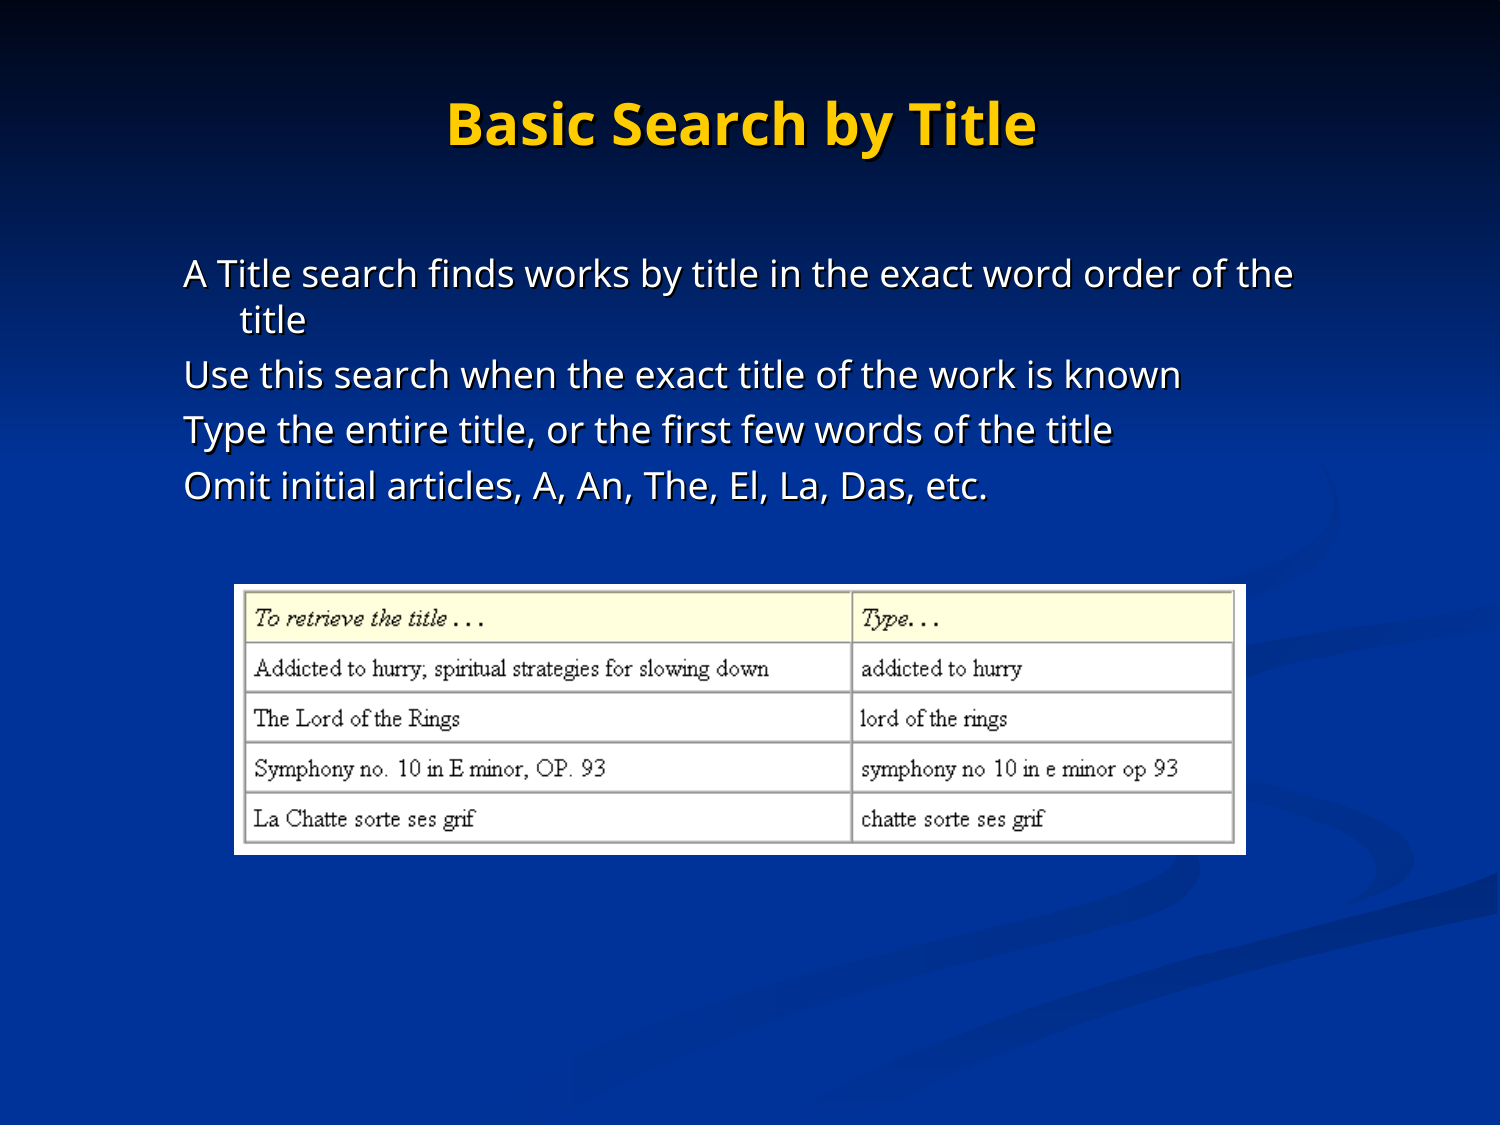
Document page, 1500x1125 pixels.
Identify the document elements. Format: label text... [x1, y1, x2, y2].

list A Title search finds works by title in the exact word order of the title Use this search when the exact title of the work is known Type the entire title, or the first few words of the title Omit initial articles, A, An, The, El, La, Das, etc. [168, 243, 1343, 489]
title Basic Search by Title [273, 80, 1210, 166]
chart [234, 584, 1246, 855]
